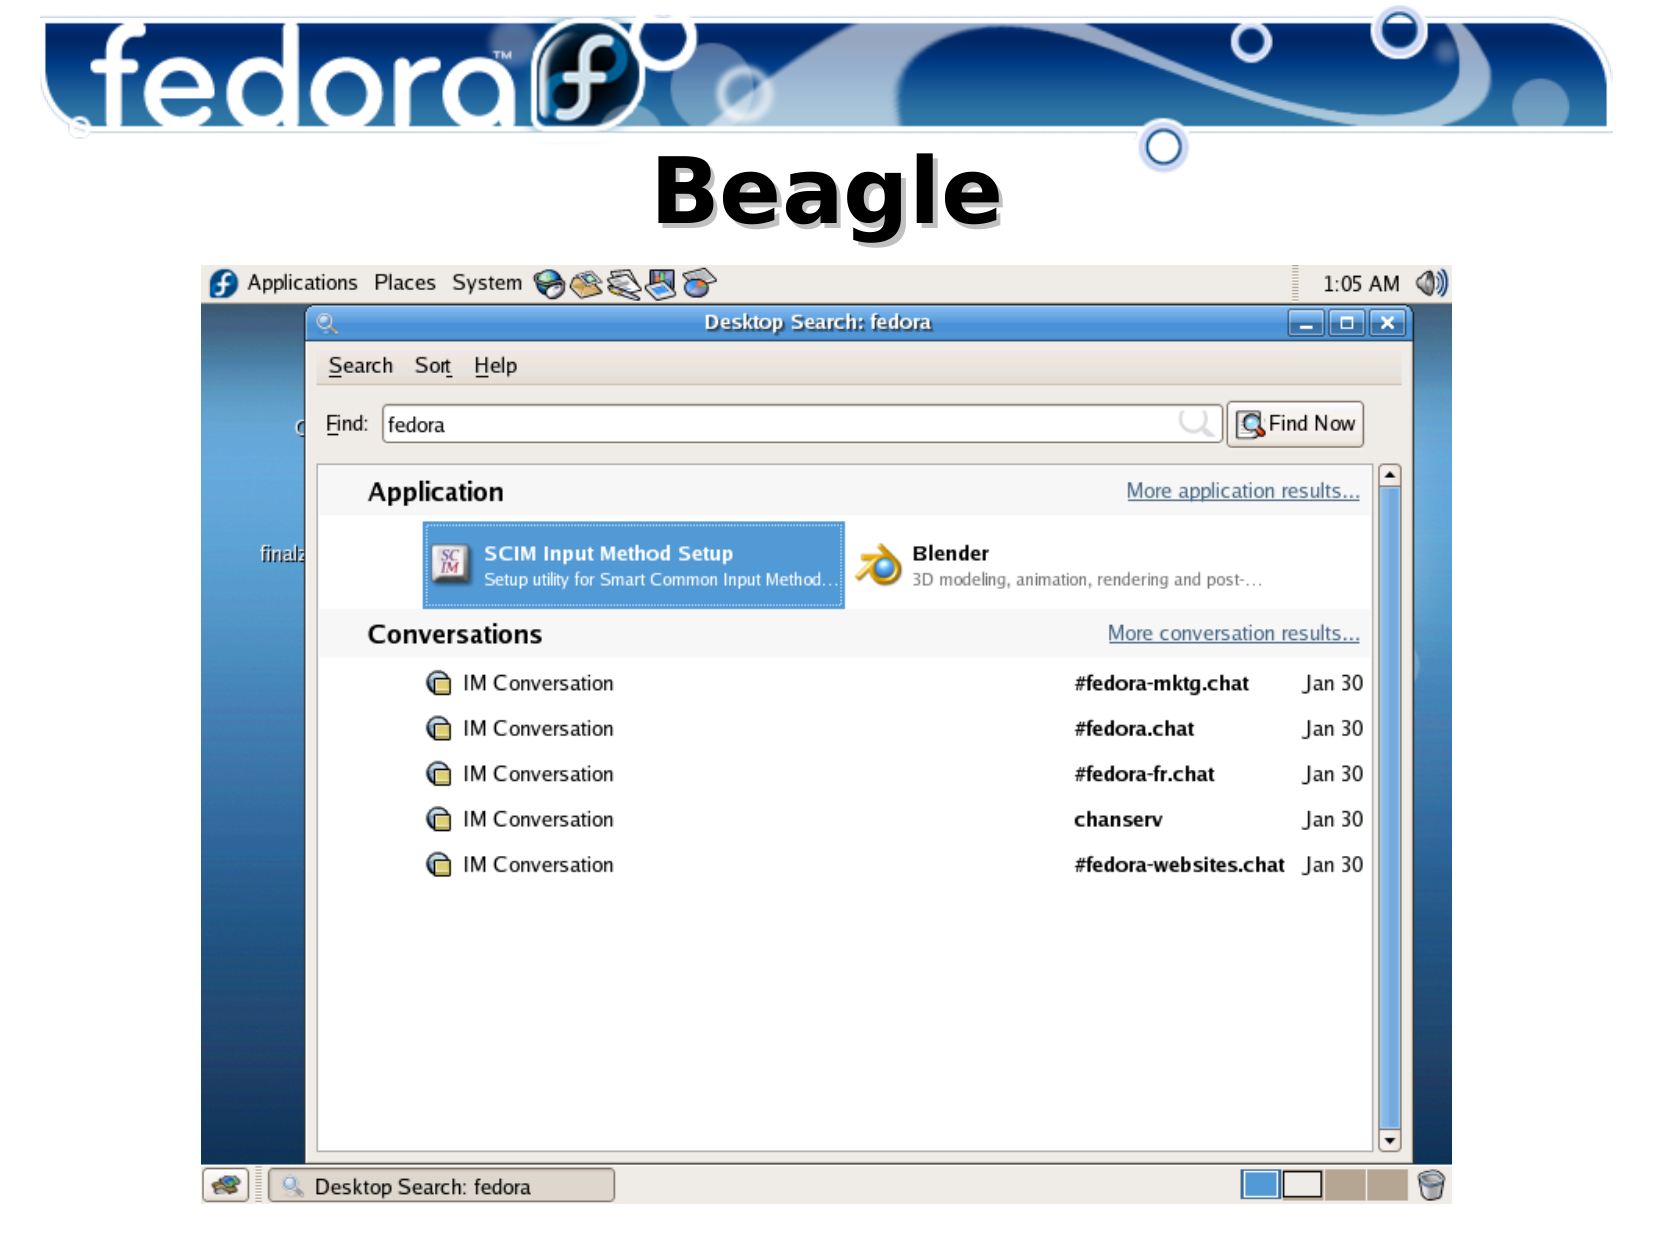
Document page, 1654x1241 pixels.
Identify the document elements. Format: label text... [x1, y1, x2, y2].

picture [40, 2, 1613, 178]
title Beagle [82, 138, 1571, 246]
picture [201, 265, 1452, 1204]
